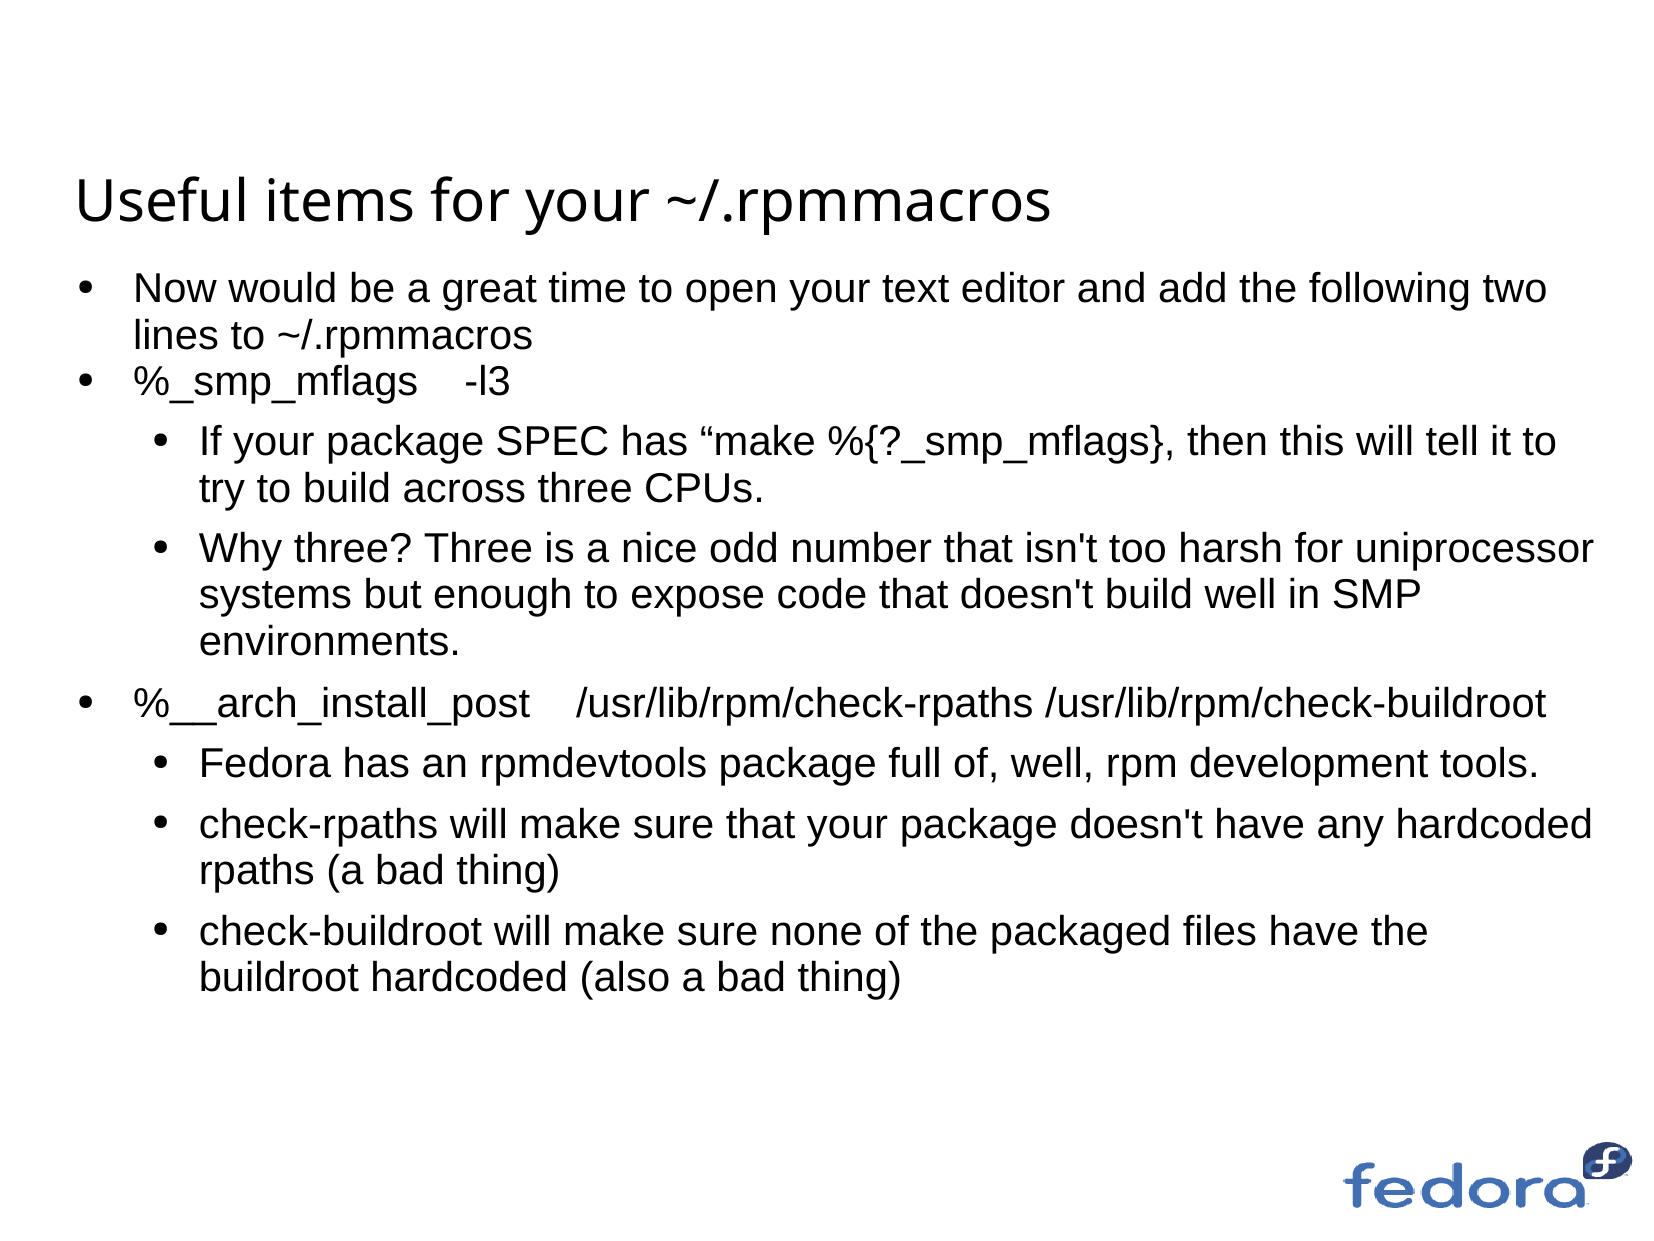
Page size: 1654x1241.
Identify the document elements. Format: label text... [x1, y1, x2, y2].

picture [1332, 1124, 1651, 1227]
list Now would be a great time to open your text editor and add the following two lines to ~/.rpmmacros %_smp_mflags -l3 If your package SPEC has “make %{?_smp_mflags}, then this will tell it to try to build across three CPUs. Why three? Three is a nice odd number that isn't too harsh for uniprocessor systems but enough to expose code that doesn't build well in SMP environments. %__arch_install_post /usr/lib/rpm/check-rpaths /usr/lib/rpm/check-buildroot Fedora has an rpmdevtools package full of, well, rpm development tools. check-rpaths will make sure that your package doesn't have any hardcoded rpaths (a bad thing) check-buildroot will make sure none of the packaged files have the buildroot hardcoded (also a bad thing) [77, 264, 1598, 1174]
title Useful items for your ~/.rpmmacros [74, 140, 1506, 259]
